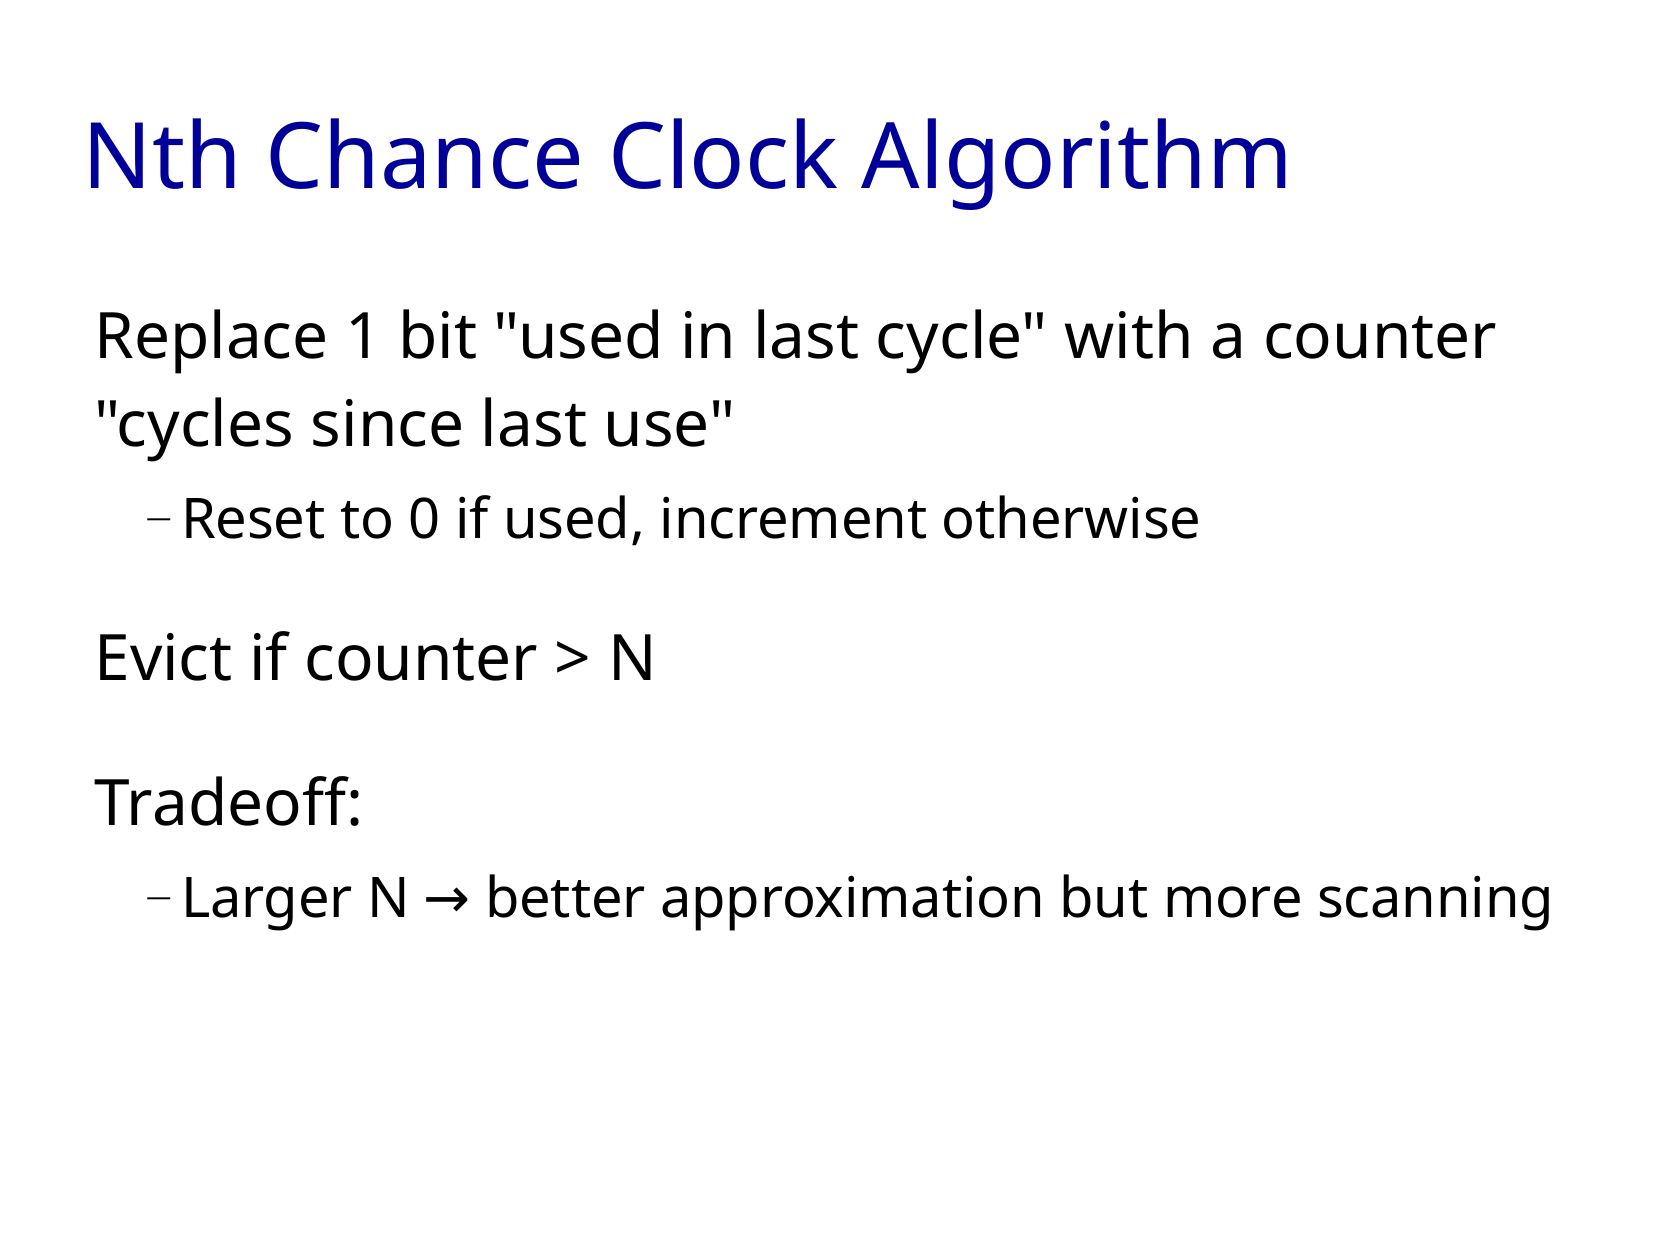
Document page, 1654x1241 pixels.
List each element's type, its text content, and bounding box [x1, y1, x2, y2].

title Nth Chance Clock Algorithm [82, 49, 1571, 257]
list Replace 1 bit "used in last cycle" with a counter "cycles since last use" Reset to 0 if used, increment otherwise Evict if counter > N Tradeoff: Larger N → better approximation but more scanning [60, 290, 1571, 1096]
